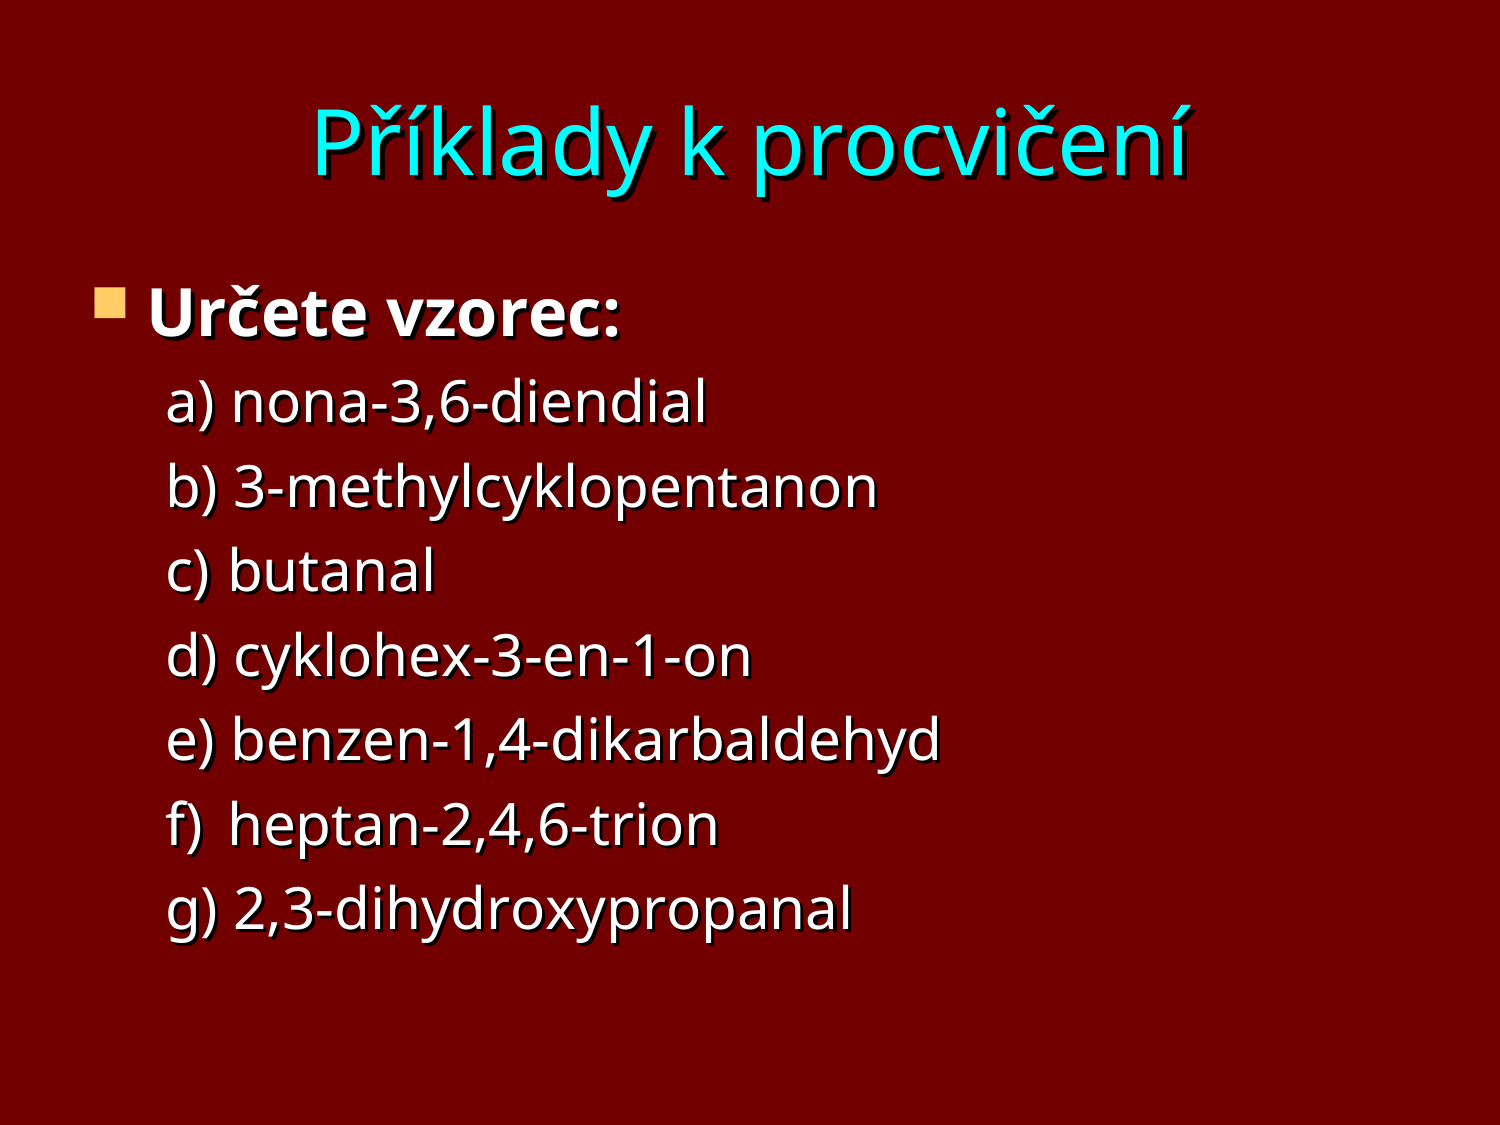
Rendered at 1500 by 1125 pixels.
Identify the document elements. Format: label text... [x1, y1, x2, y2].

title Příklady k procvičení [75, 45, 1426, 233]
list Určete vzorec: nona-3,6-diendial 3-methylcyklopentanon butanal cyklohex-3-en-1-on benzen-1,4-dikarbaldehyd heptan-2,4,6-trion 2,3-dihydroxypropanal [75, 262, 1426, 1034]
